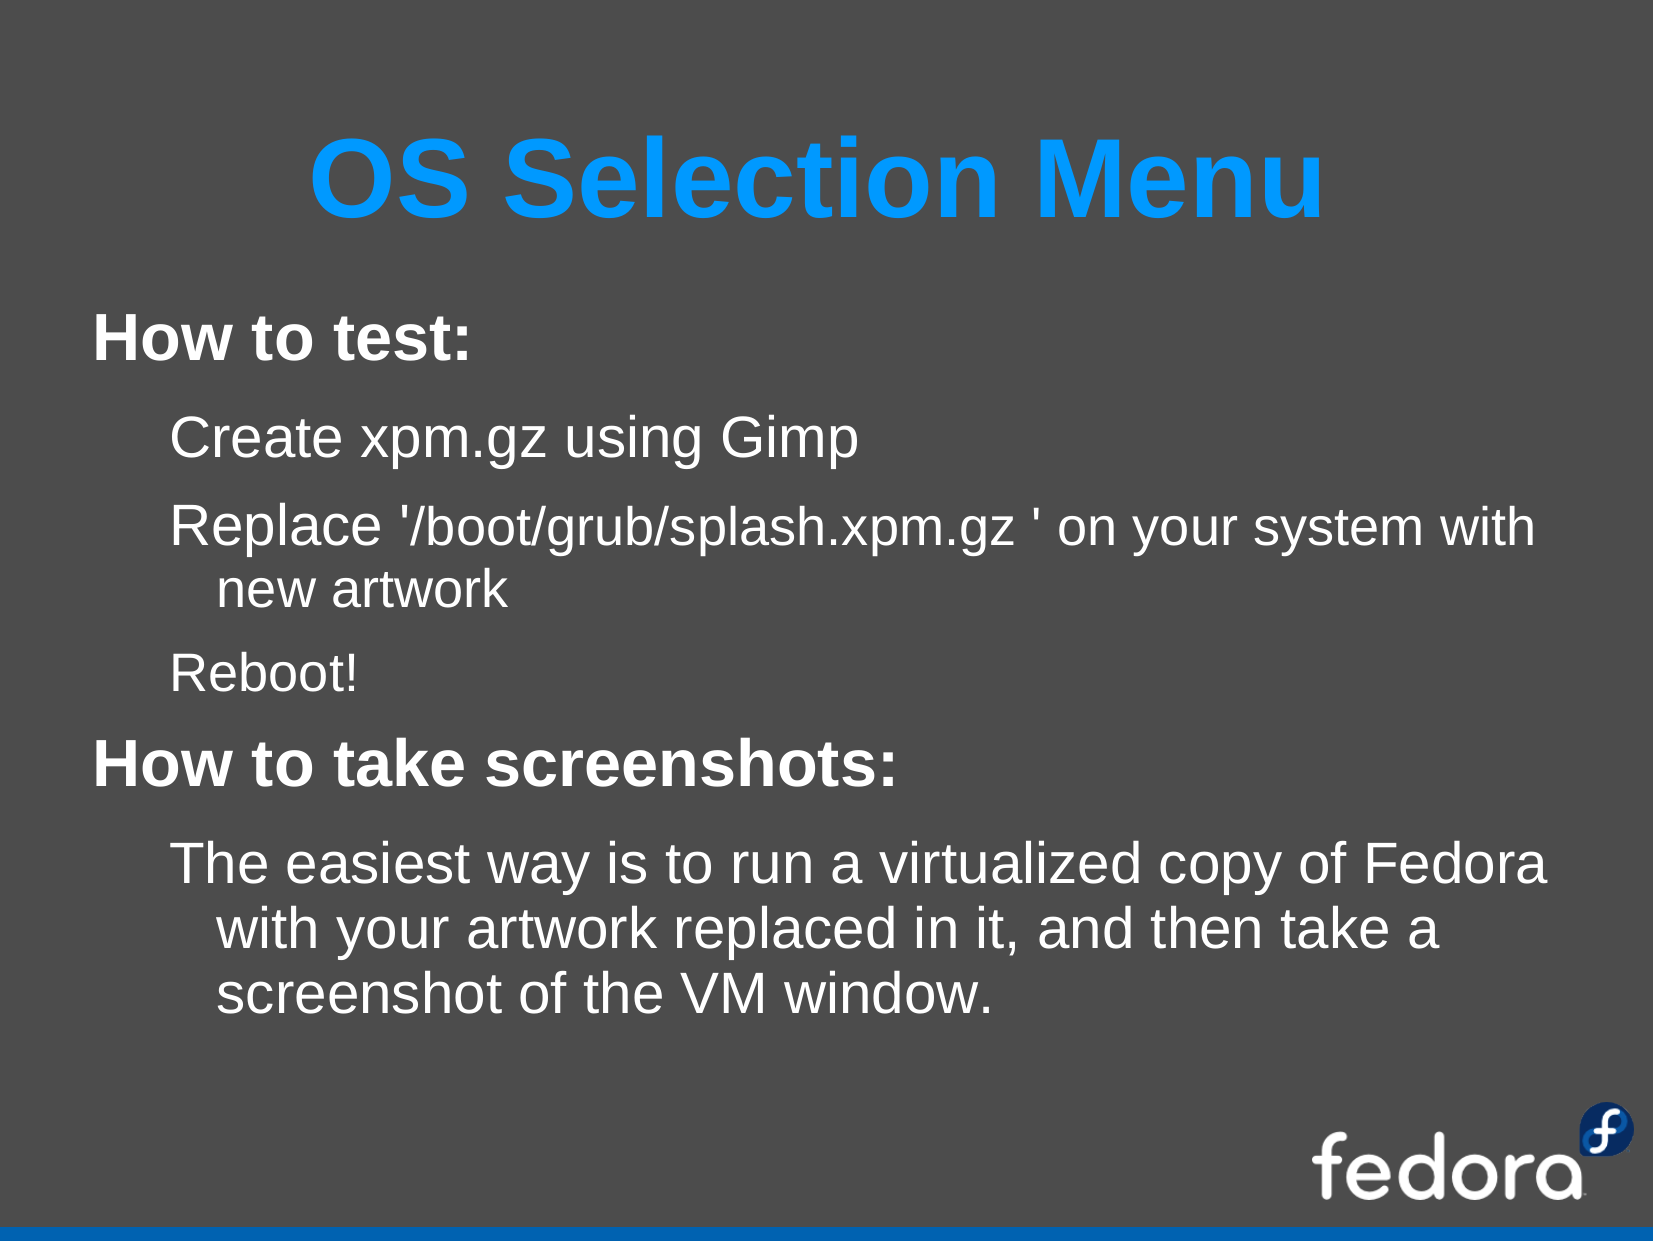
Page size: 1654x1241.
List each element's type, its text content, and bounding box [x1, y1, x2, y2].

title OS Selection Menu [112, 75, 1524, 283]
picture [1312, 1102, 1634, 1200]
list How to test: Create xpm.gz using Gimp Replace '/boot/grub/splash.xpm.gz ' on your system with new artwork Reboot! How to take screenshots: The easiest way is to run a virtualized copy of Fedora with your artwork replaced in it, and then take a screenshot of the VM window. [74, 300, 1575, 1082]
